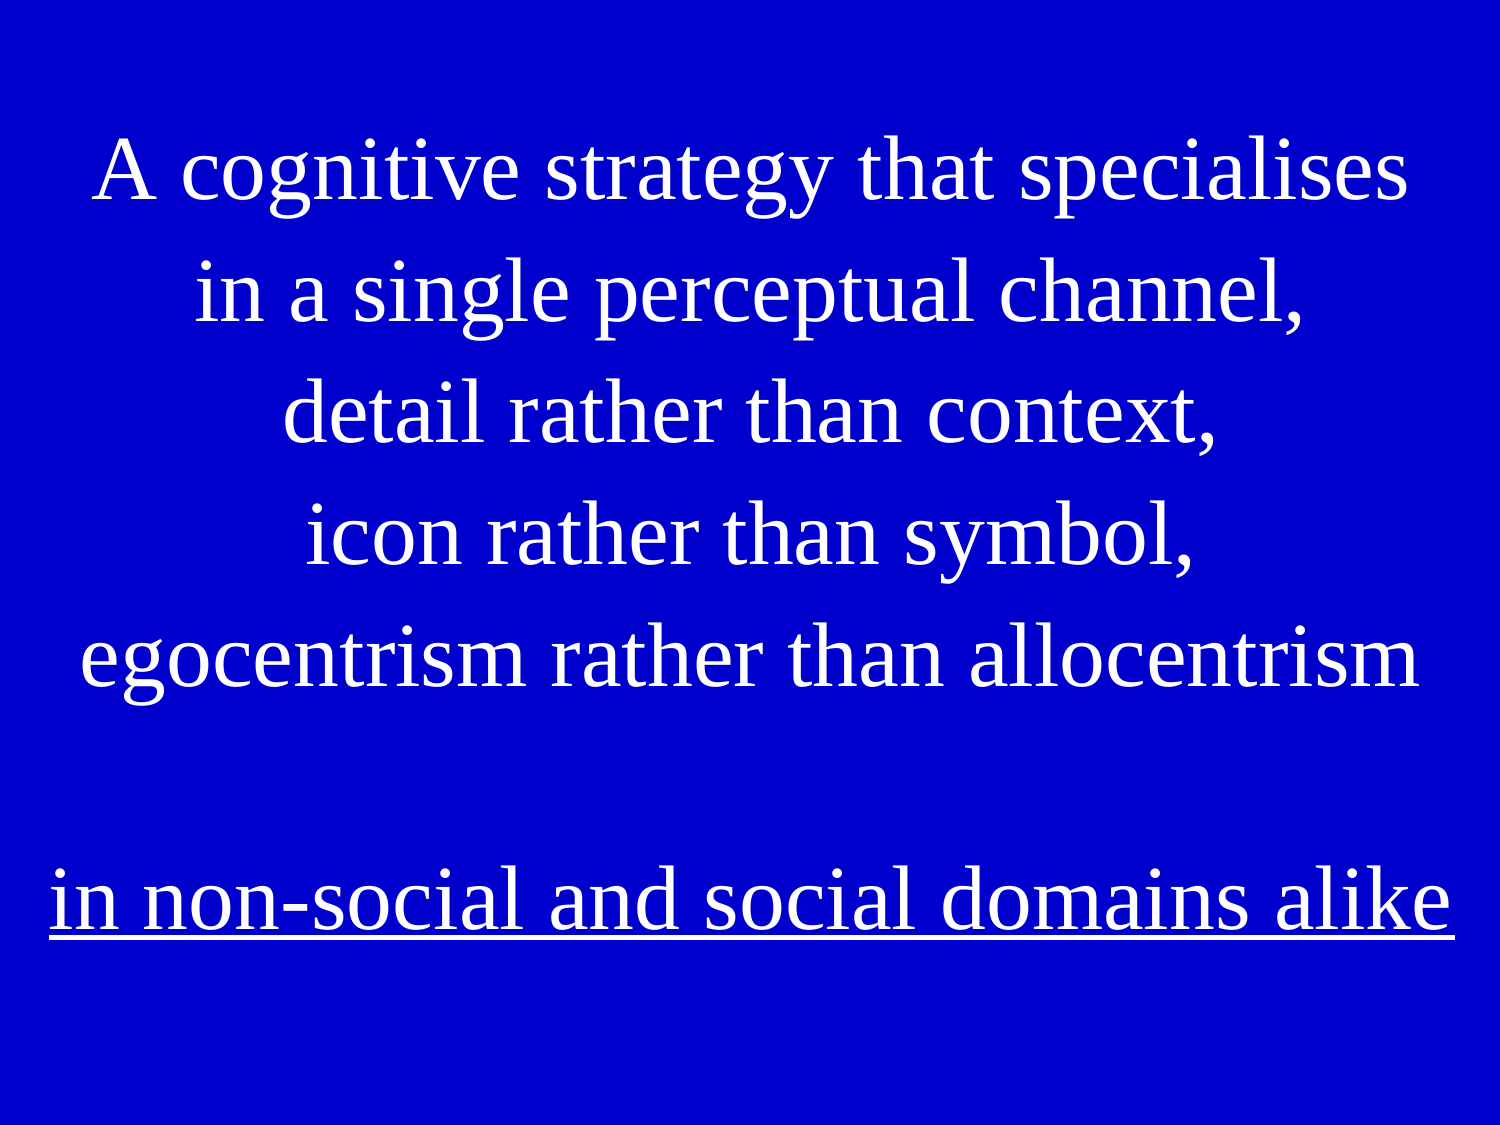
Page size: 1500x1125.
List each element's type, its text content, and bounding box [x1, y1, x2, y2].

title A cognitive strategy that specialises in a single perceptual channel, detail rather than context, icon rather than symbol, egocentrism rather than allocentrism in non-social and social domains alike [31, 83, 1472, 964]
